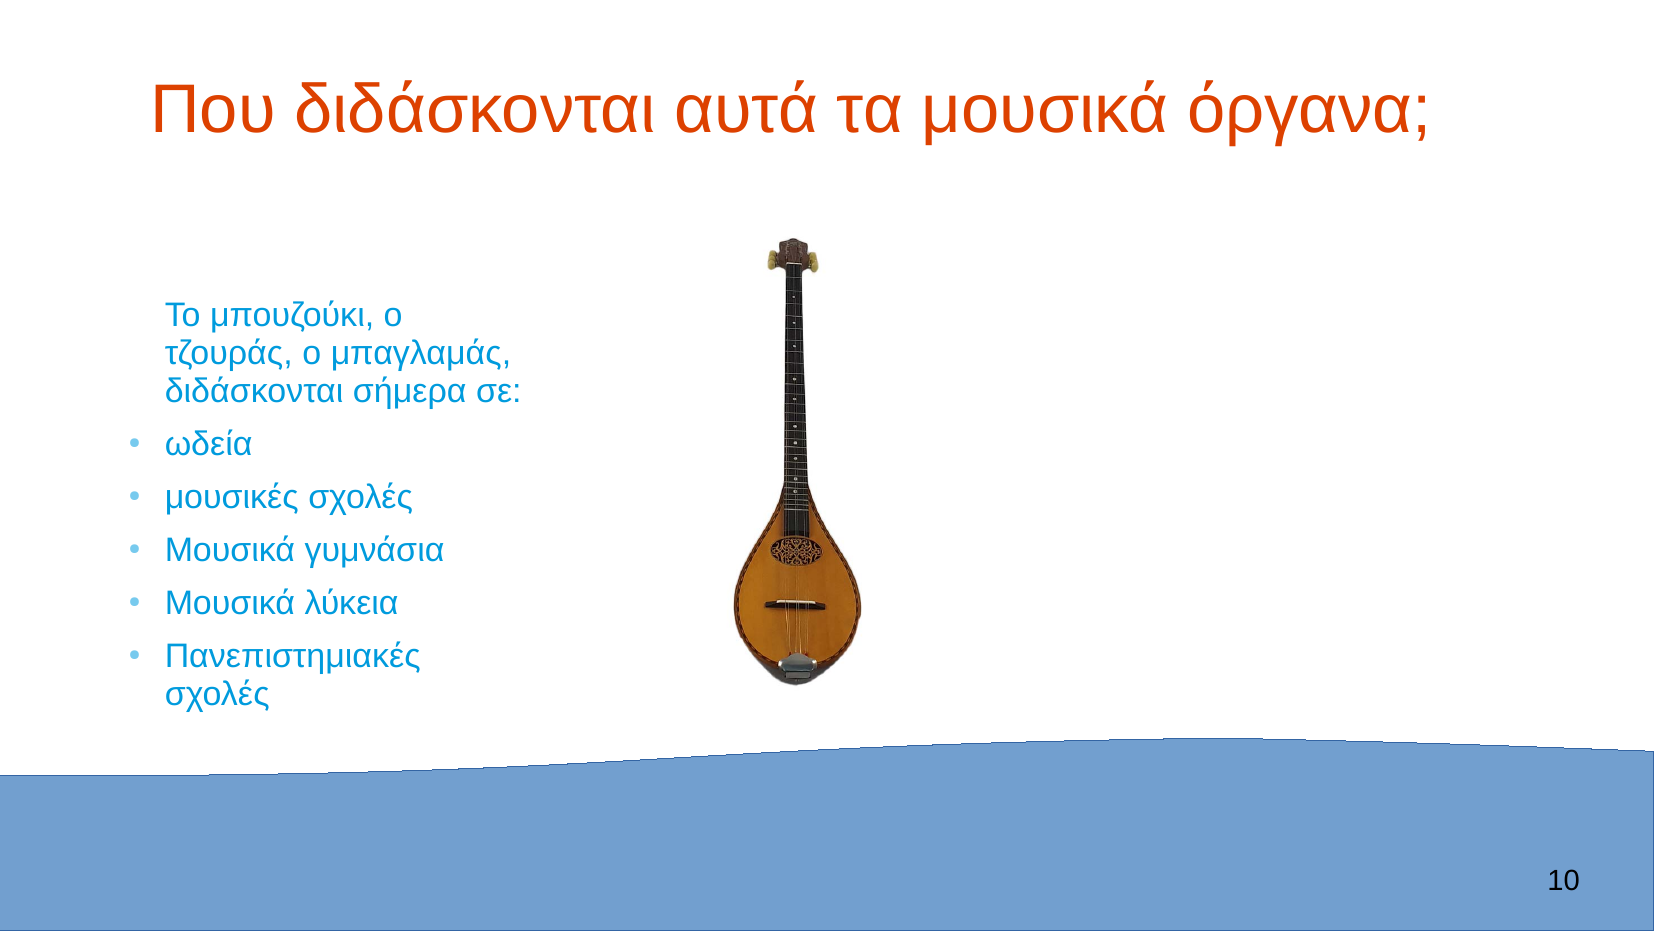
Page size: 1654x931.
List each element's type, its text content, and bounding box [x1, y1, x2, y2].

picture [583, 177, 1004, 739]
title Που διδάσκονται αυτά τα μουσικά όργανα; [59, 0, 1524, 219]
list Το μπουζούκι, ο τζουράς, ο μπαγλαμάς, διδάσκονται σήμερα σε: ωδεία μουσικές σχολές Μουσικά γυμνάσια Μουσικά λύκεια Πανεπιστημιακές σχολές [116, 295, 532, 742]
